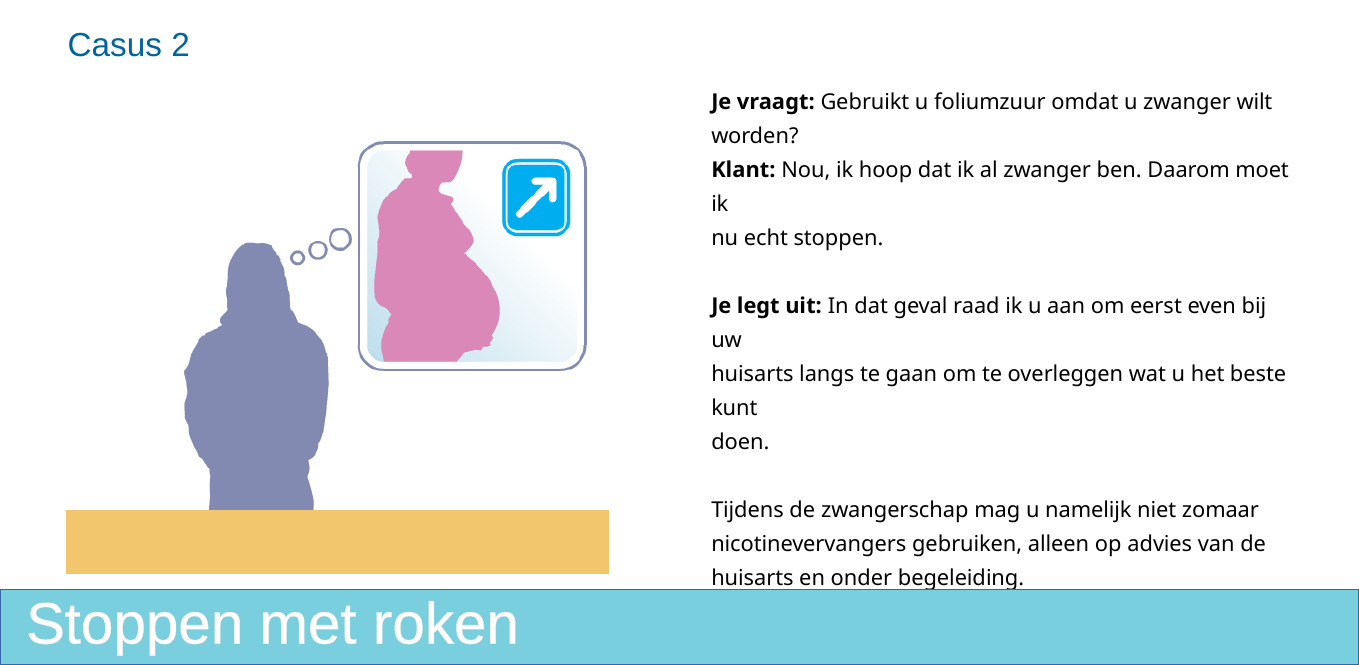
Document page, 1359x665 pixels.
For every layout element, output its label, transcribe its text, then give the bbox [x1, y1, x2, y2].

text_box [0, 589, 1359, 665]
text_box Je vraagt: Gebruikt u foliumzuur omdat u zwanger wilt worden? Klant: Nou, ik hoop dat ik al zwanger ben. Daarom moet ik nu echt stoppen. Je legt uit: In dat geval raad ik u aan om eerst even bij uw huisarts langs te gaan om te overleggen wat u het beste kunt doen. Tijdens de zwangerschap mag u namelijk niet zomaar nicotinevervangers gebruiken, alleen op advies van de huisarts en onder begeleiding. En met een beetje extra begeleiding is de kans dat het lukt om te stoppen met roken ook een stuk groter. En dat zou echt veel beter zijn voor de baby. [696, 74, 1306, 589]
title Casus 2 [67, 26, 1291, 101]
picture [66, 118, 609, 574]
title Stoppen met roken [26, 590, 846, 665]
